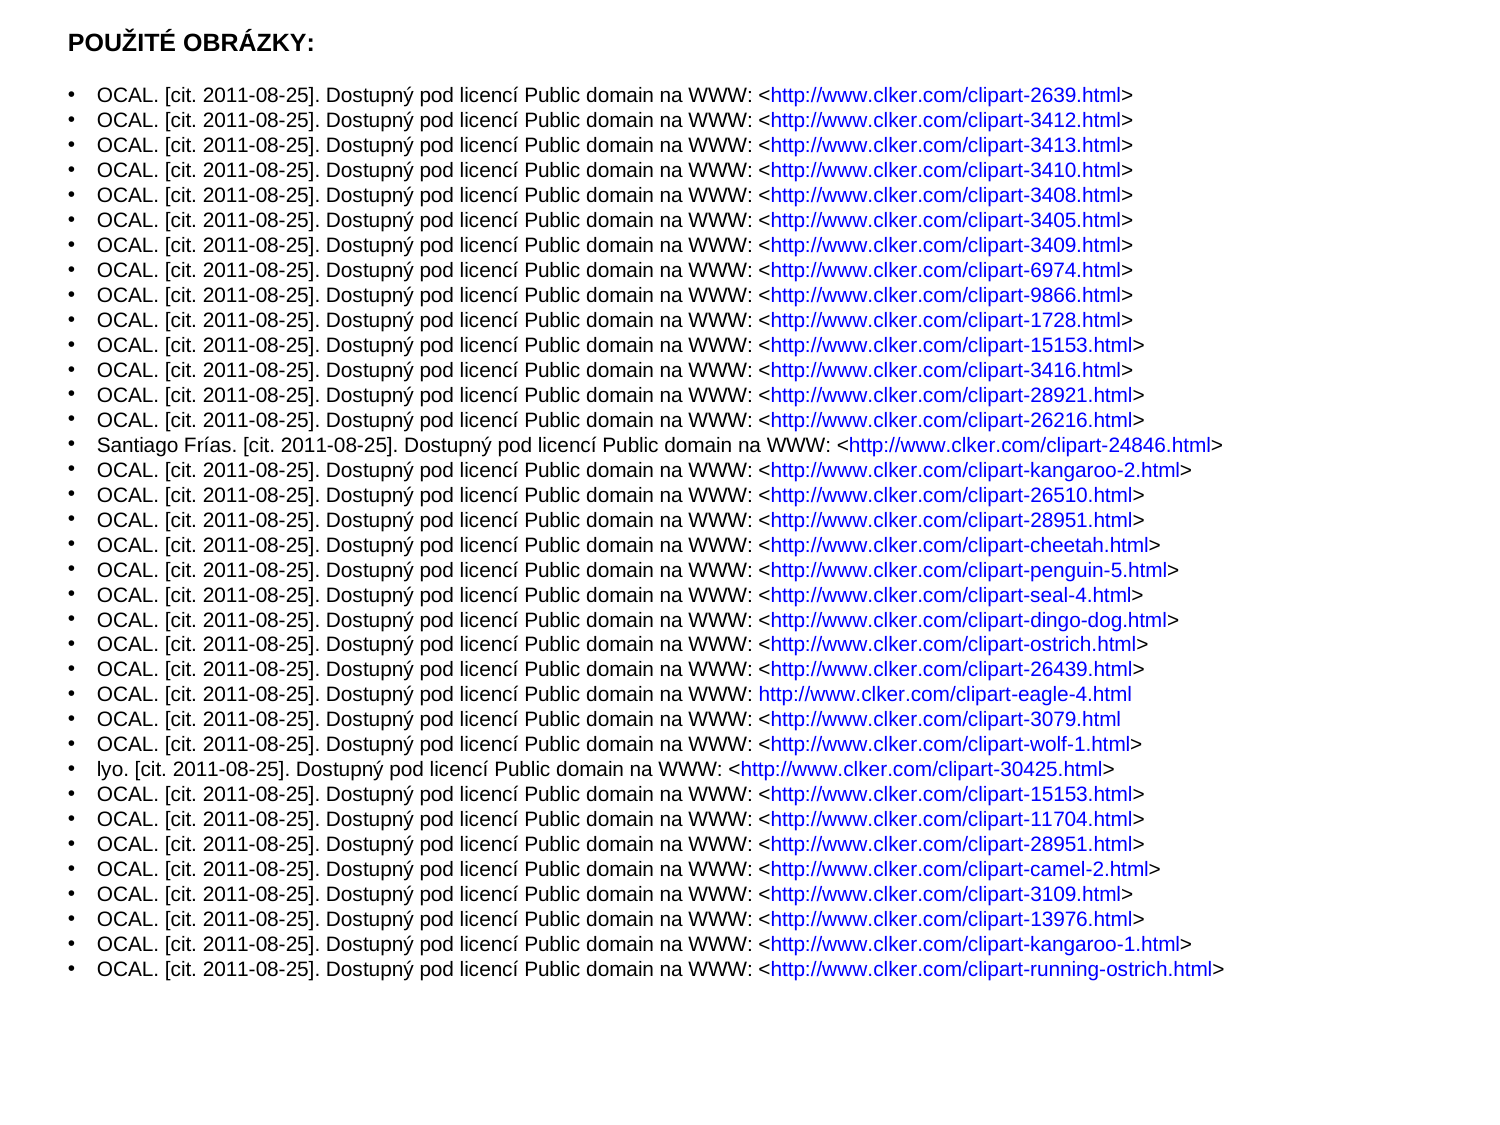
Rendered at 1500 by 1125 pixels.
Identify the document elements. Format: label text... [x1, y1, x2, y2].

text_box POUŽITÉ OBRÁZKY: OCAL. [cit. 2011-08-25]. Dostupný pod licencí Public domain na WWW: <http://www.clker.com/clipart-2639.html> OCAL. [cit. 2011-08-25]. Dostupný pod licencí Public domain na WWW: <http://www.clker.com/clipart-3412.html> OCAL. [cit. 2011-08-25]. Dostupný pod licencí Public domain na WWW: <http://www.clker.com/clipart-3413.html> OCAL. [cit. 2011-08-25]. Dostupný pod licencí Public domain na WWW: <http://www.clker.com/clipart-3410.html> OCAL. [cit. 2011-08-25]. Dostupný pod licencí Public domain na WWW: <http://www.clker.com/clipart-3408.html> OCAL. [cit. 2011-08-25]. Dostupný pod licencí Public domain na WWW: <http://www.clker.com/clipart-3405.html> OCAL. [cit. 2011-08-25]. Dostupný pod licencí Public domain na WWW: <http://www.clker.com/clipart-3409.html> OCAL. [cit. 2011-08-25]. Dostupný pod licencí Public domain na WWW: <http://www.clker.com/clipart-6974.html> OCAL. [cit. 2011-08-25]. Dostupný pod licencí Public domain na WWW: <http://www.clker.com/clipart-9866.html> OCAL. [cit. 2011-08-25]. Dostupný pod licencí Public domain na WWW: <http://www.clker.com/clipart-1728.html> OCAL. [cit. 2011-08-25]. Dostupný pod licencí Public domain na WWW: <http://www.clker.com/clipart-15153.html> OCAL. [cit. 2011-08-25]. Dostupný pod licencí Public domain na WWW: <http://www.clker.com/clipart-3416.html> OCAL. [cit. 2011-08-25]. Dostupný pod licencí Public domain na WWW: <http://www.clker.com/clipart-28921.html> OCAL. [cit. 2011-08-25]. Dostupný pod licencí Public domain na WWW: <http://www.clker.com/clipart-26216.html> Santiago Frías. [cit. 2011-08-25]. Dostupný pod licencí Public domain na WWW: <http://www.clker.com/clipart-24846.html> OCAL. [cit. 2011-08-25]. Dostupný pod licencí Public domain na WWW: <http://www.clker.com/clipart-kangaroo-2.html> OCAL. [cit. 2011-08-25]. Dostupný pod licencí Public domain na WWW: <http://www.clker.com/clipart-26510.html> OCAL. [cit. 2011-08-25]. Dostupný pod licencí Public domain na WWW: <http://www.clker.com/clipart-28951.html> OCAL. [cit. 2011-08-25]. Dostupný pod licencí Public domain na WWW: <http://www.clker.com/clipart-cheetah.html> OCAL. [cit. 2011-08-25]. Dostupný pod licencí Public domain na WWW: <http://www.clker.com/clipart-penguin-5.html> OCAL. [cit. 2011-08-25]. Dostupný pod licencí Public domain na WWW: <http://www.clker.com/clipart-seal-4.html> OCAL. [cit. 2011-08-25]. Dostupný pod licencí Public domain na WWW: <http://www.clker.com/clipart-dingo-dog.html> OCAL. [cit. 2011-08-25]. Dostupný pod licencí Public domain na WWW: <http://www.clker.com/clipart-ostrich.html> OCAL. [cit. 2011-08-25]. Dostupný pod licencí Public domain na WWW: <http://www.clker.com/clipart-26439.html> OCAL. [cit. 2011-08-25]. Dostupný pod licencí Public domain na WWW: http://www.clker.com/clipart-eagle-4.html OCAL. [cit. 2011-08-25]. Dostupný pod licencí Public domain na WWW: <http://www.clker.com/clipart-3079.html OCAL. [cit. 2011-08-25]. Dostupný pod licencí Public domain na WWW: <http://www.clker.com/clipart-wolf-1.html> lyo. [cit. 2011-08-25]. Dostupný pod licencí Public domain na WWW: <http://www.clker.com/clipart-30425.html> OCAL. [cit. 2011-08-25]. Dostupný pod licencí Public domain na WWW: <http://www.clker.com/clipart-15153.html> OCAL. [cit. 2011-08-25]. Dostupný pod licencí Public domain na WWW: <http://www.clker.com/clipart-11704.html> OCAL. [cit. 2011-08-25]. Dostupný pod licencí Public domain na WWW: <http://www.clker.com/clipart-28951.html> OCAL. [cit. 2011-08-25]. Dostupný pod licencí Public domain na WWW: <http://www.clker.com/clipart-camel-2.html> OCAL. [cit. 2011-08-25]. Dostupný pod licencí Public domain na WWW: <http://www.clker.com/clipart-3109.html> OCAL. [cit. 2011-08-25]. Dostupný pod licencí Public domain na WWW: <http://www.clker.com/clipart-13976.html> OCAL. [cit. 2011-08-25]. Dostupný pod licencí Public domain na WWW: <http://www.clker.com/clipart-kangaroo-1.html> OCAL. [cit. 2011-08-25]. Dostupný pod licencí Public domain na WWW: <http://www.clker.com/clipart-running-ostrich.html> [53, 18, 1412, 989]
